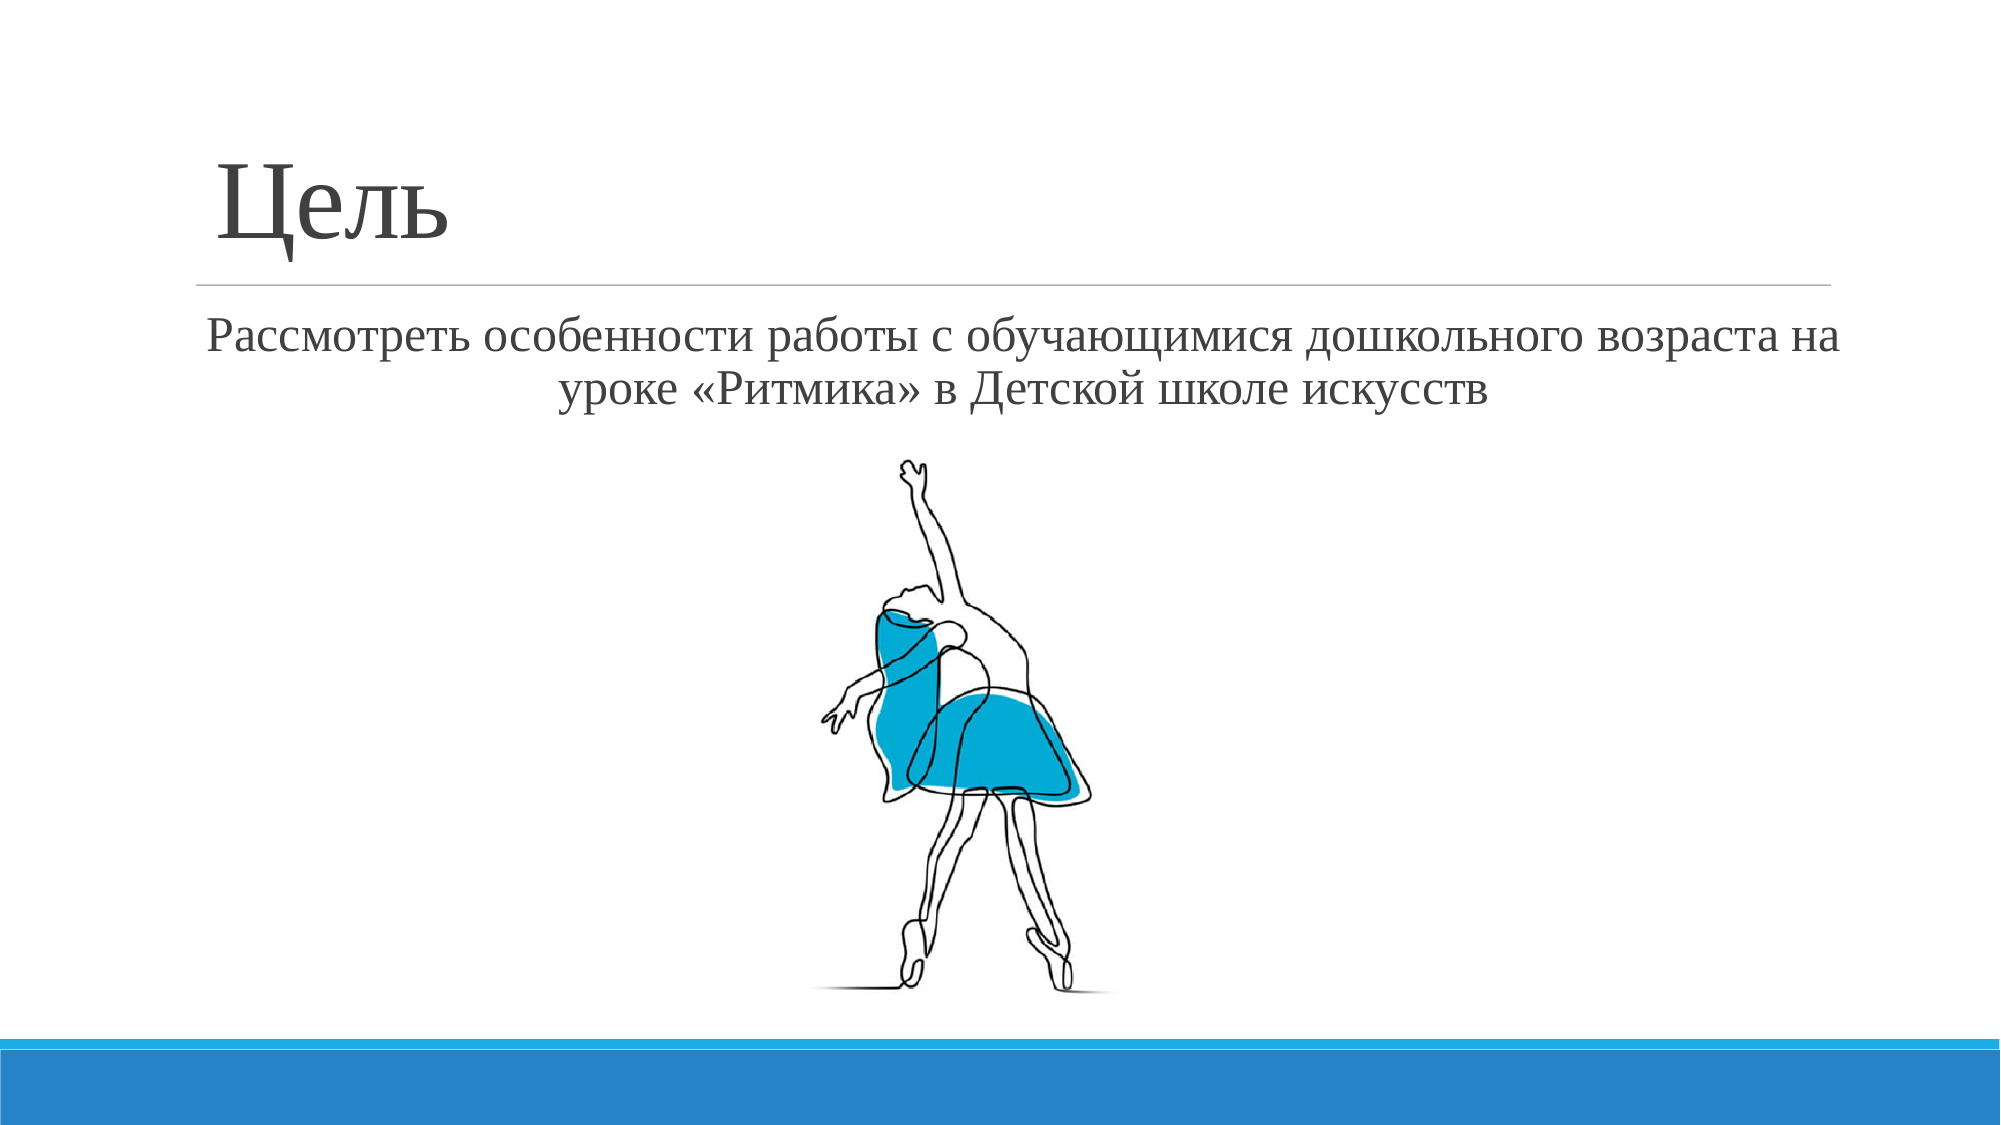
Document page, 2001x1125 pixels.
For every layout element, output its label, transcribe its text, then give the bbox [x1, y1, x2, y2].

text_box [669, 449, 1268, 1004]
title Цель [199, 30, 1850, 269]
list Рассмотреть особенности работы с обучающимися дошкольного возраста на уроке «Ритмика» в Детской школе искусств [183, 300, 1850, 509]
